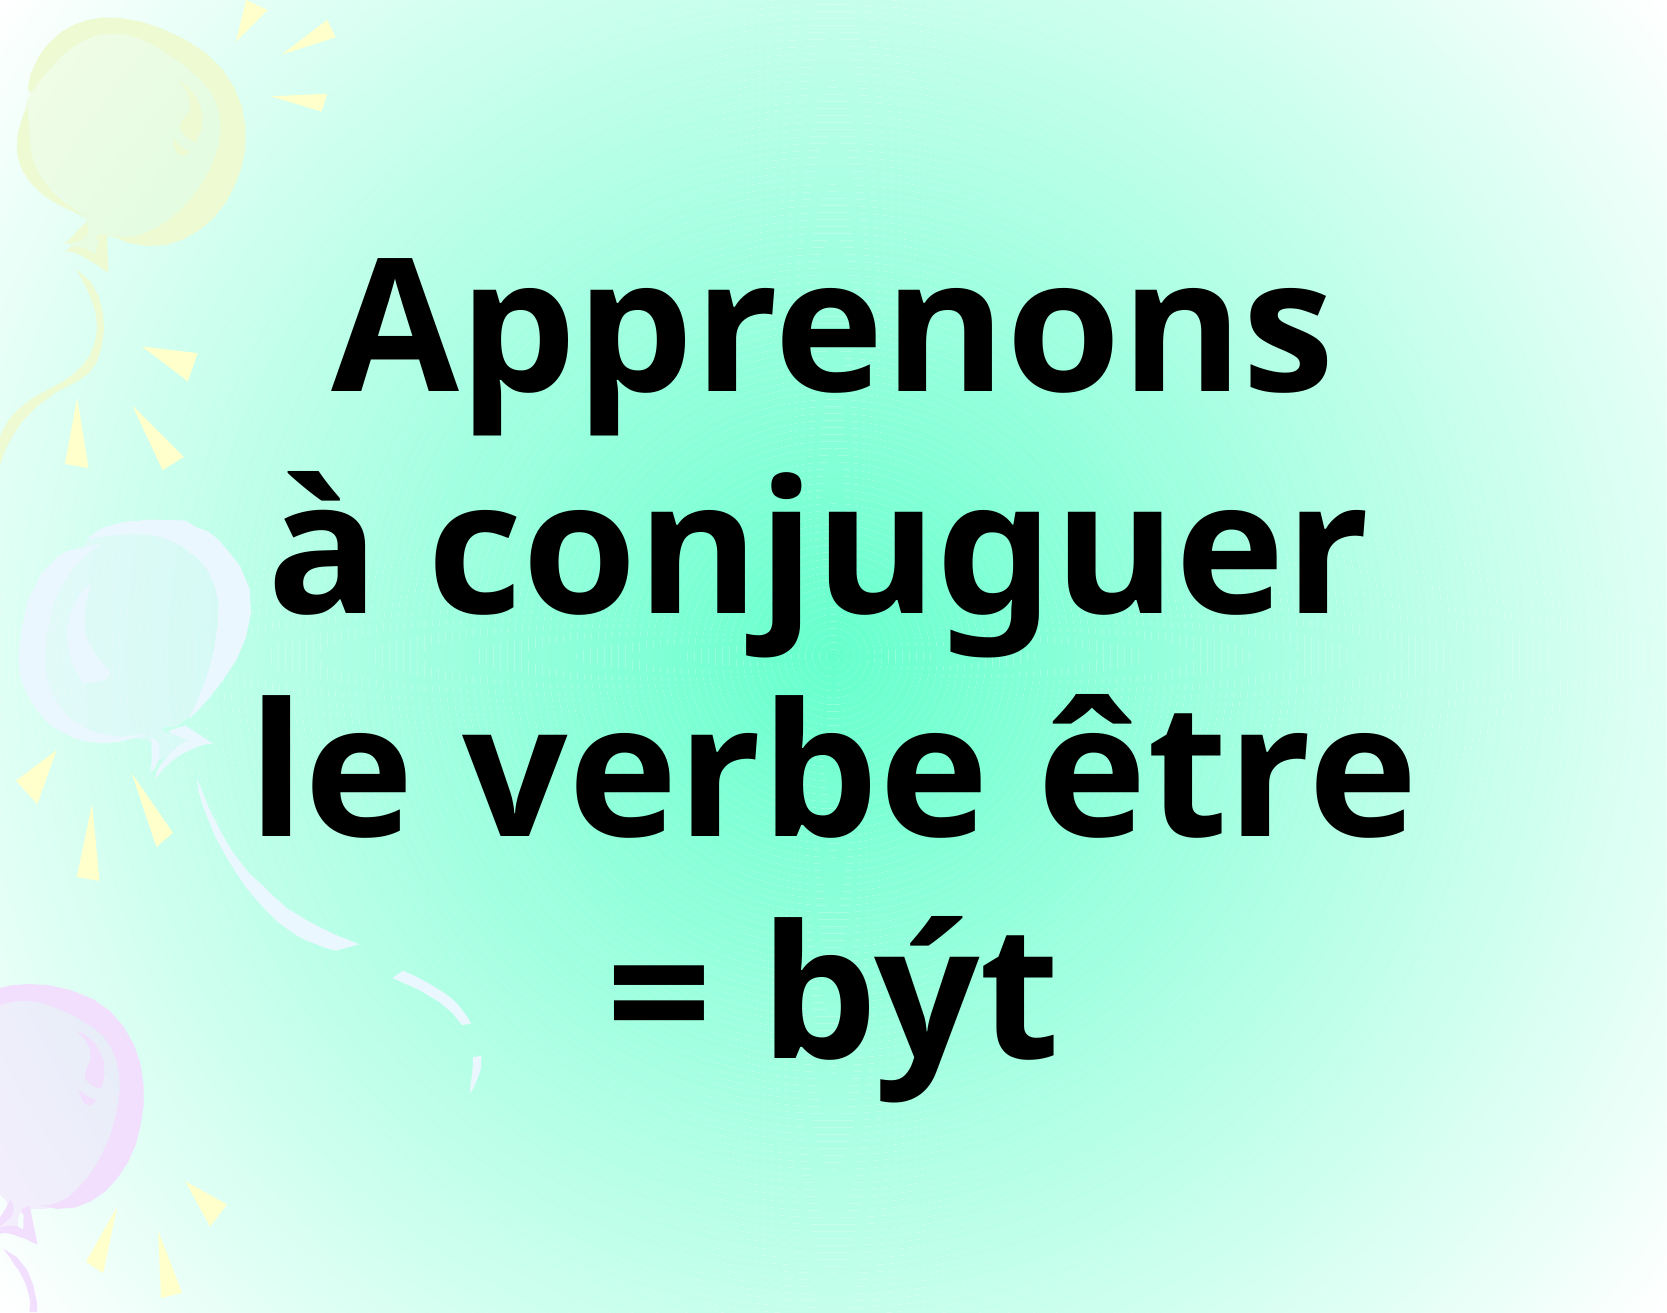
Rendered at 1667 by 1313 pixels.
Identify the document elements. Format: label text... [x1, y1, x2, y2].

text_box Apprenons à conjuguer le verbe être = být [0, 198, 1667, 1104]
